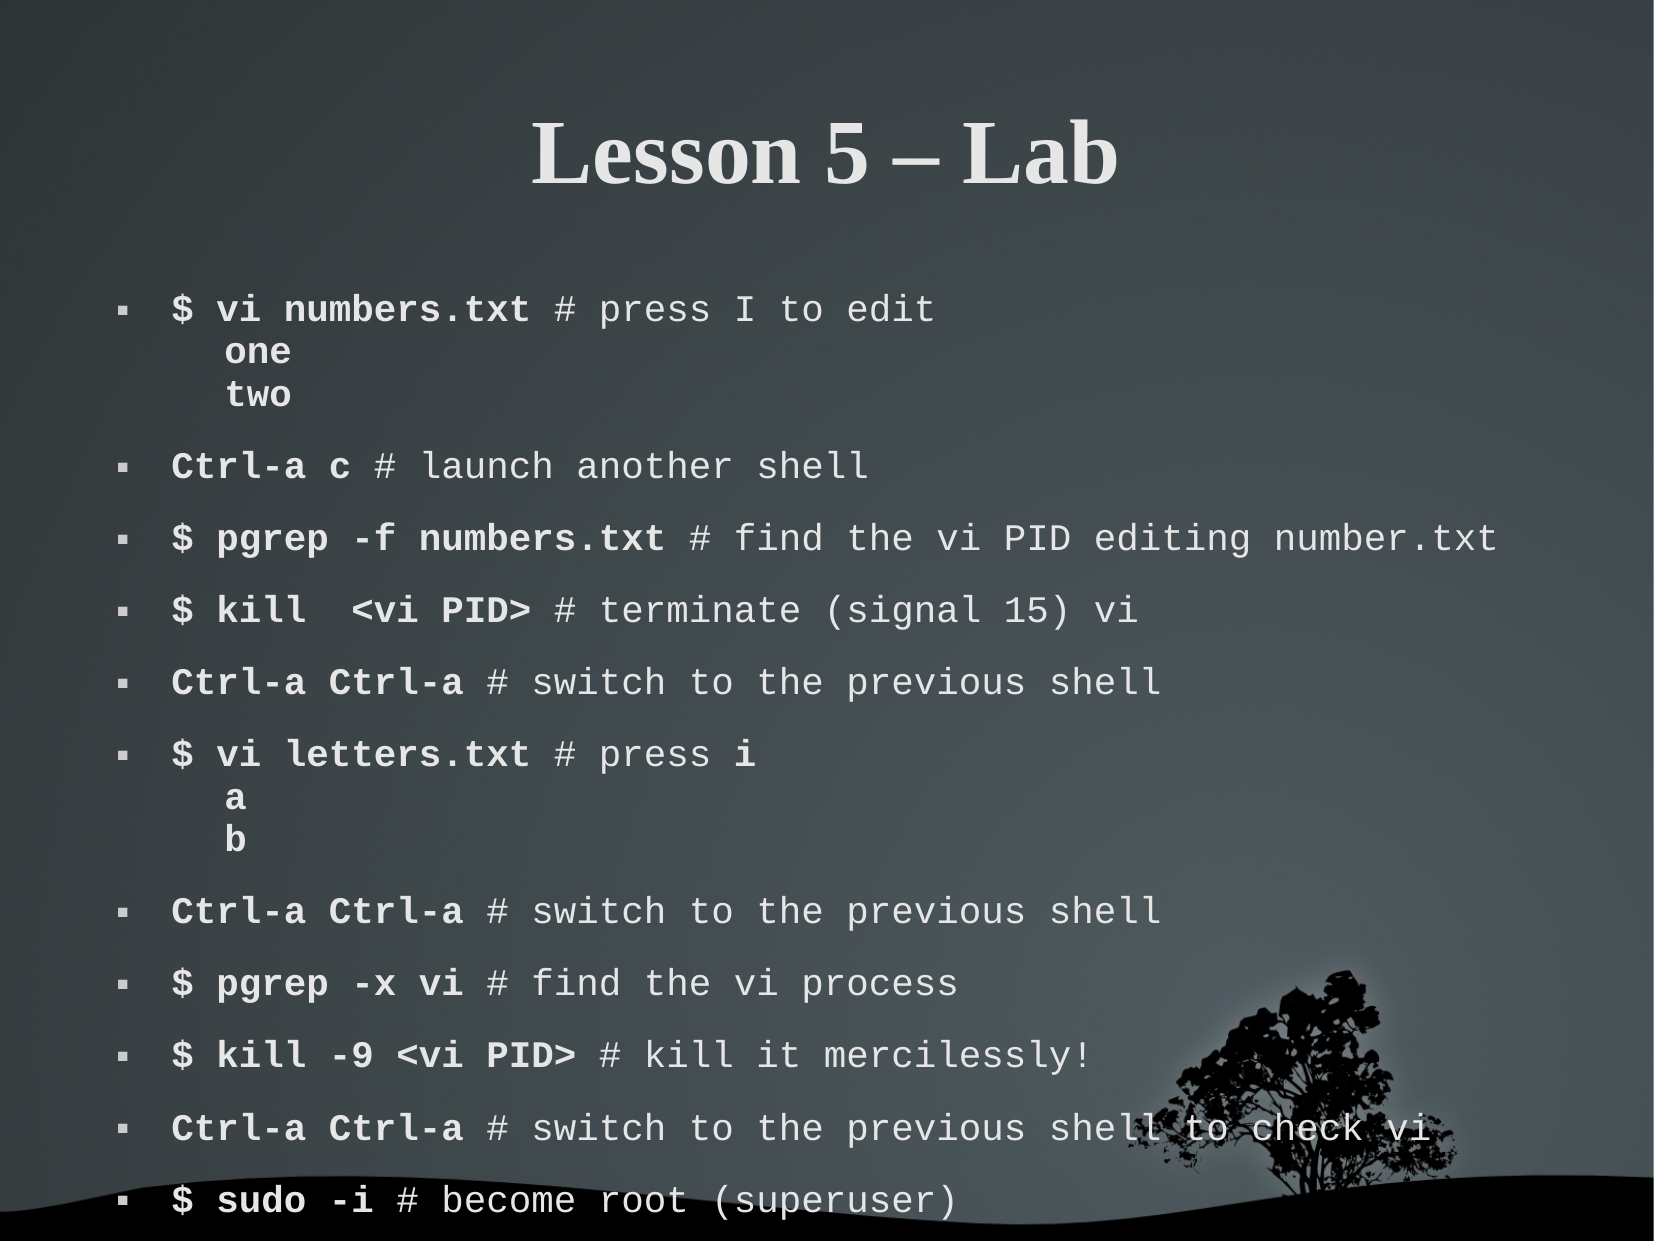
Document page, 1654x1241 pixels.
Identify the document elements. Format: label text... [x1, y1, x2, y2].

picture [0, 0, 1654, 1241]
list $ vi numbers.txt # press I to edit one two Ctrl-a c # launch another shell $ pgrep -f numbers.txt # find the vi PID editing number.txt $ kill <vi PID> # terminate (signal 15) vi Ctrl-a Ctrl-a # switch to the previous shell $ vi letters.txt # press i a b Ctrl-a Ctrl-a # switch to the previous shell $ pgrep -x vi # find the vi process $ kill -9 <vi PID> # kill it mercilessly! Ctrl-a Ctrl-a # switch to the previous shell to check vi $ sudo -i # become root (superuser) # ps aux | grep apache # find Apache processes # killall apache2 # terminate Apache processes [82, 290, 1571, 1180]
title Lesson 5 – Lab [82, 49, 1571, 257]
